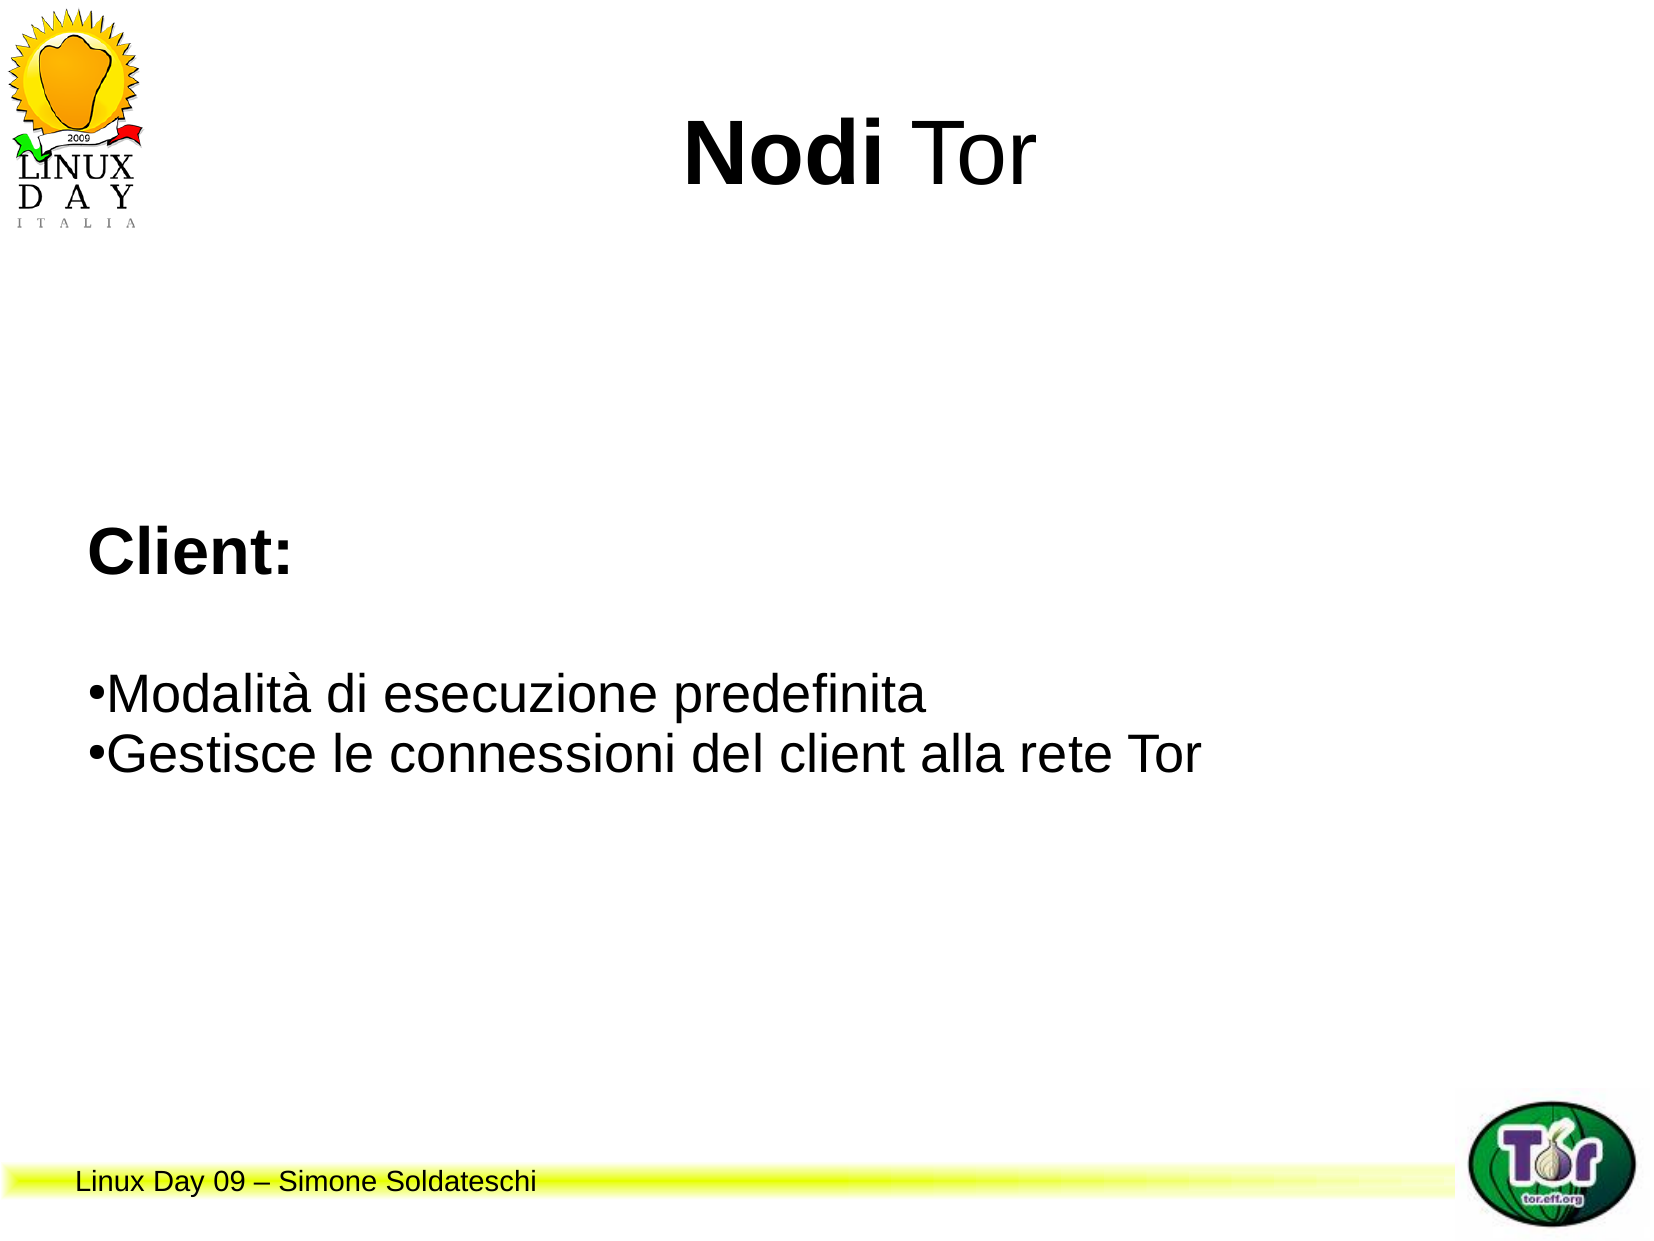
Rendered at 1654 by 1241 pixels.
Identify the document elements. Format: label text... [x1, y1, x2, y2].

picture [0, 0, 151, 235]
title Nodi Tor [150, 49, 1571, 257]
subtitle Client: Modalità di esecuzione predefinita Gestisce le connessioni del client alla rete Tor [87, 323, 1576, 976]
picture [1455, 1088, 1650, 1241]
